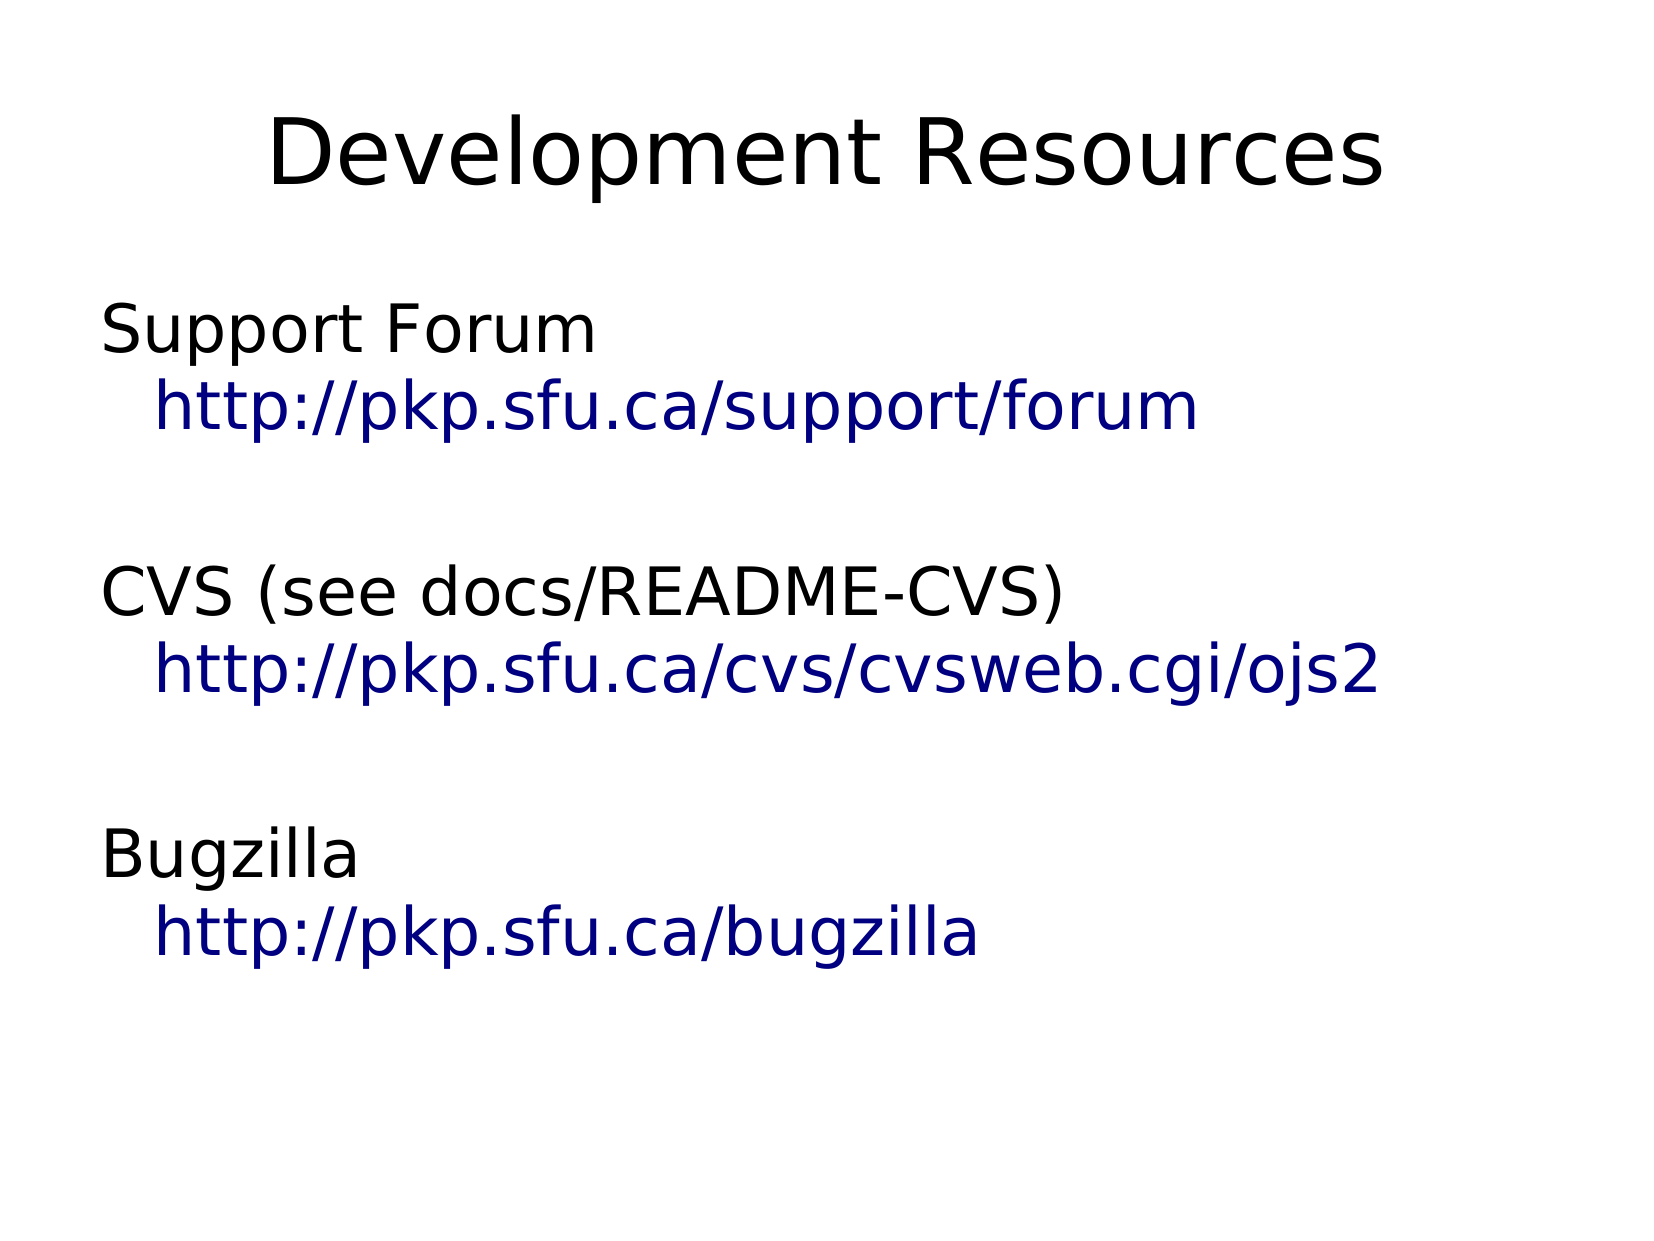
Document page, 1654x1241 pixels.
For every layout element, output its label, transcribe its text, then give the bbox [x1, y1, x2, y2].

list Support Forum http://pkp.sfu.ca/support/forum CVS (see docs/README-CVS) http://pkp.sfu.ca/cvs/cvsweb.cgi/ojs2 Bugzilla http://pkp.sfu.ca/bugzilla [82, 290, 1571, 1094]
title Development Resources [82, 56, 1571, 250]
